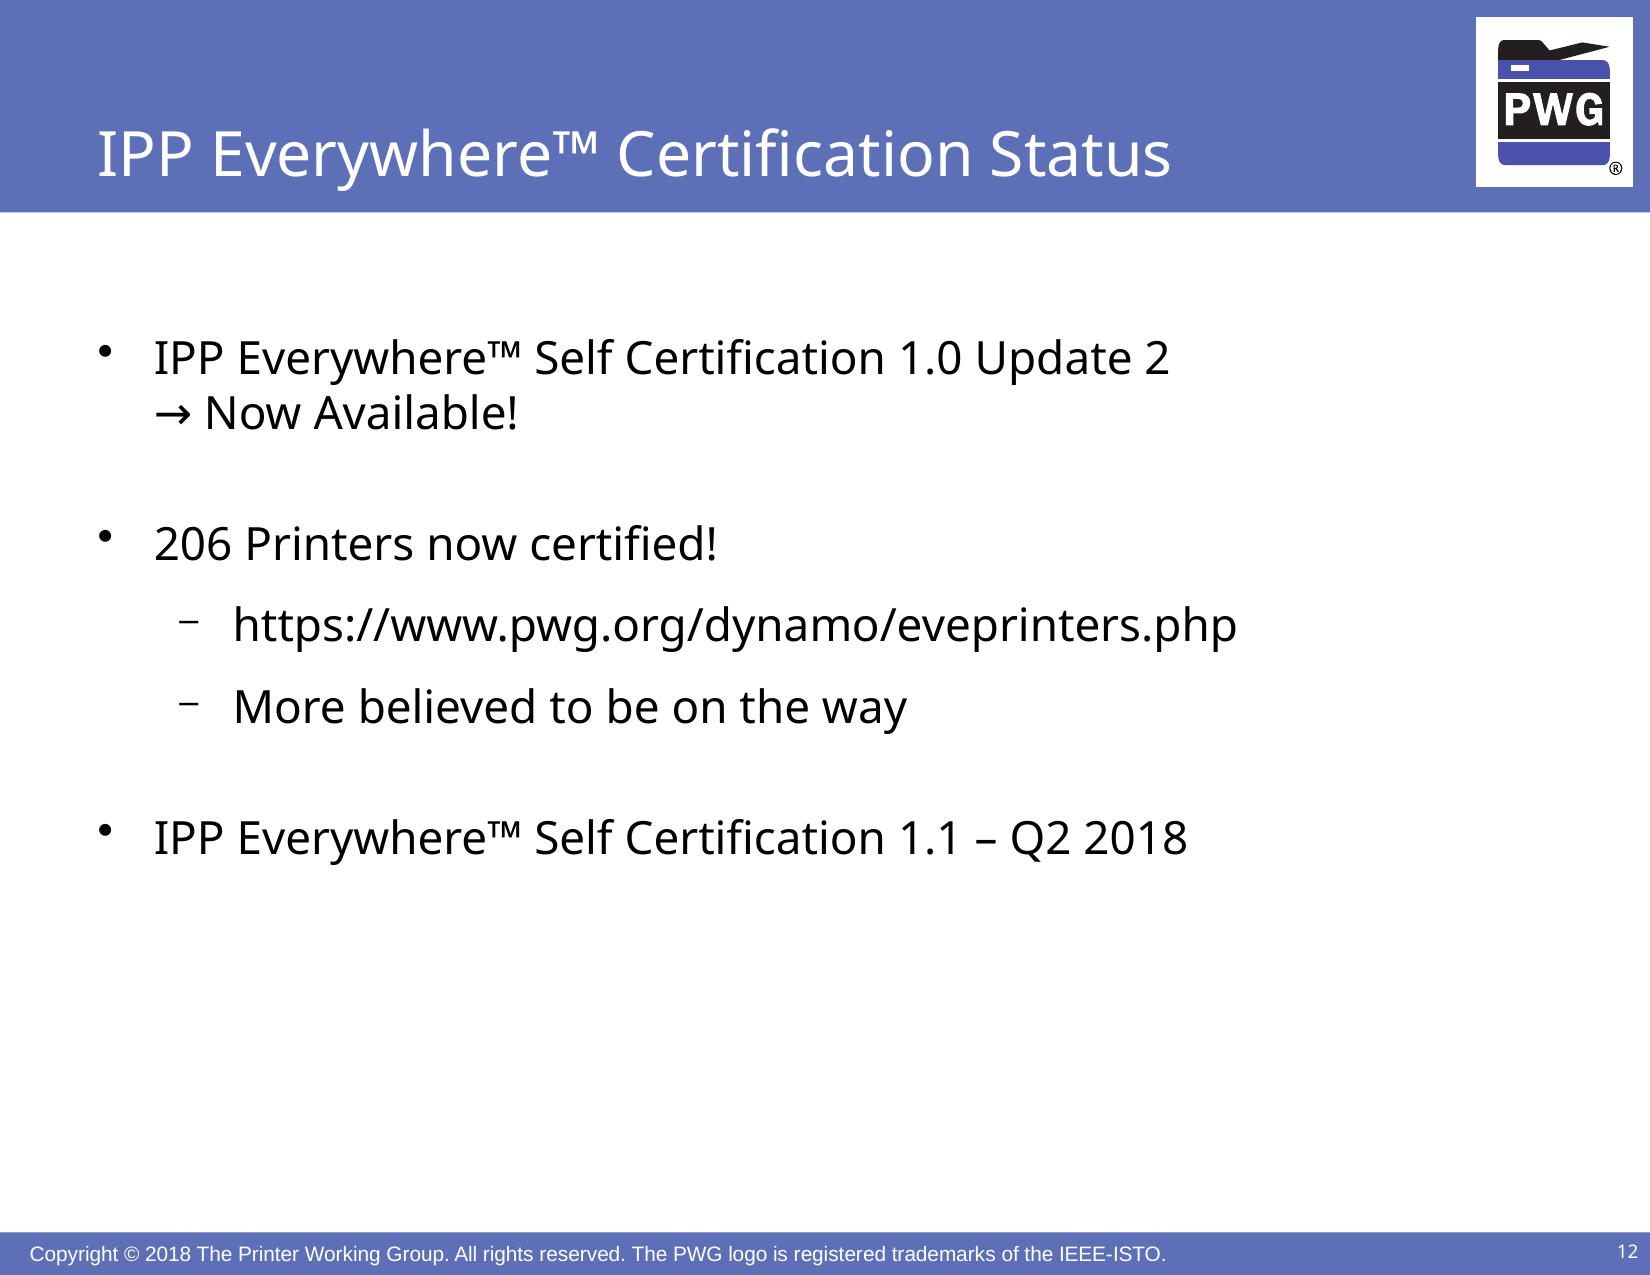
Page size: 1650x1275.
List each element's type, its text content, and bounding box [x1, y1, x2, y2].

list IPP Everywhere™ Self Certification 1.0 Update 2 → Now Available! 206 Printers now certified! https://www.pwg.org/dynamo/eveprinters.php More believed to be on the way IPP Everywhere™ Self Certification 1.1 – Q2 2018 [82, 255, 1568, 1233]
title IPP Everywhere™ Certification Status [82, 8, 1449, 198]
